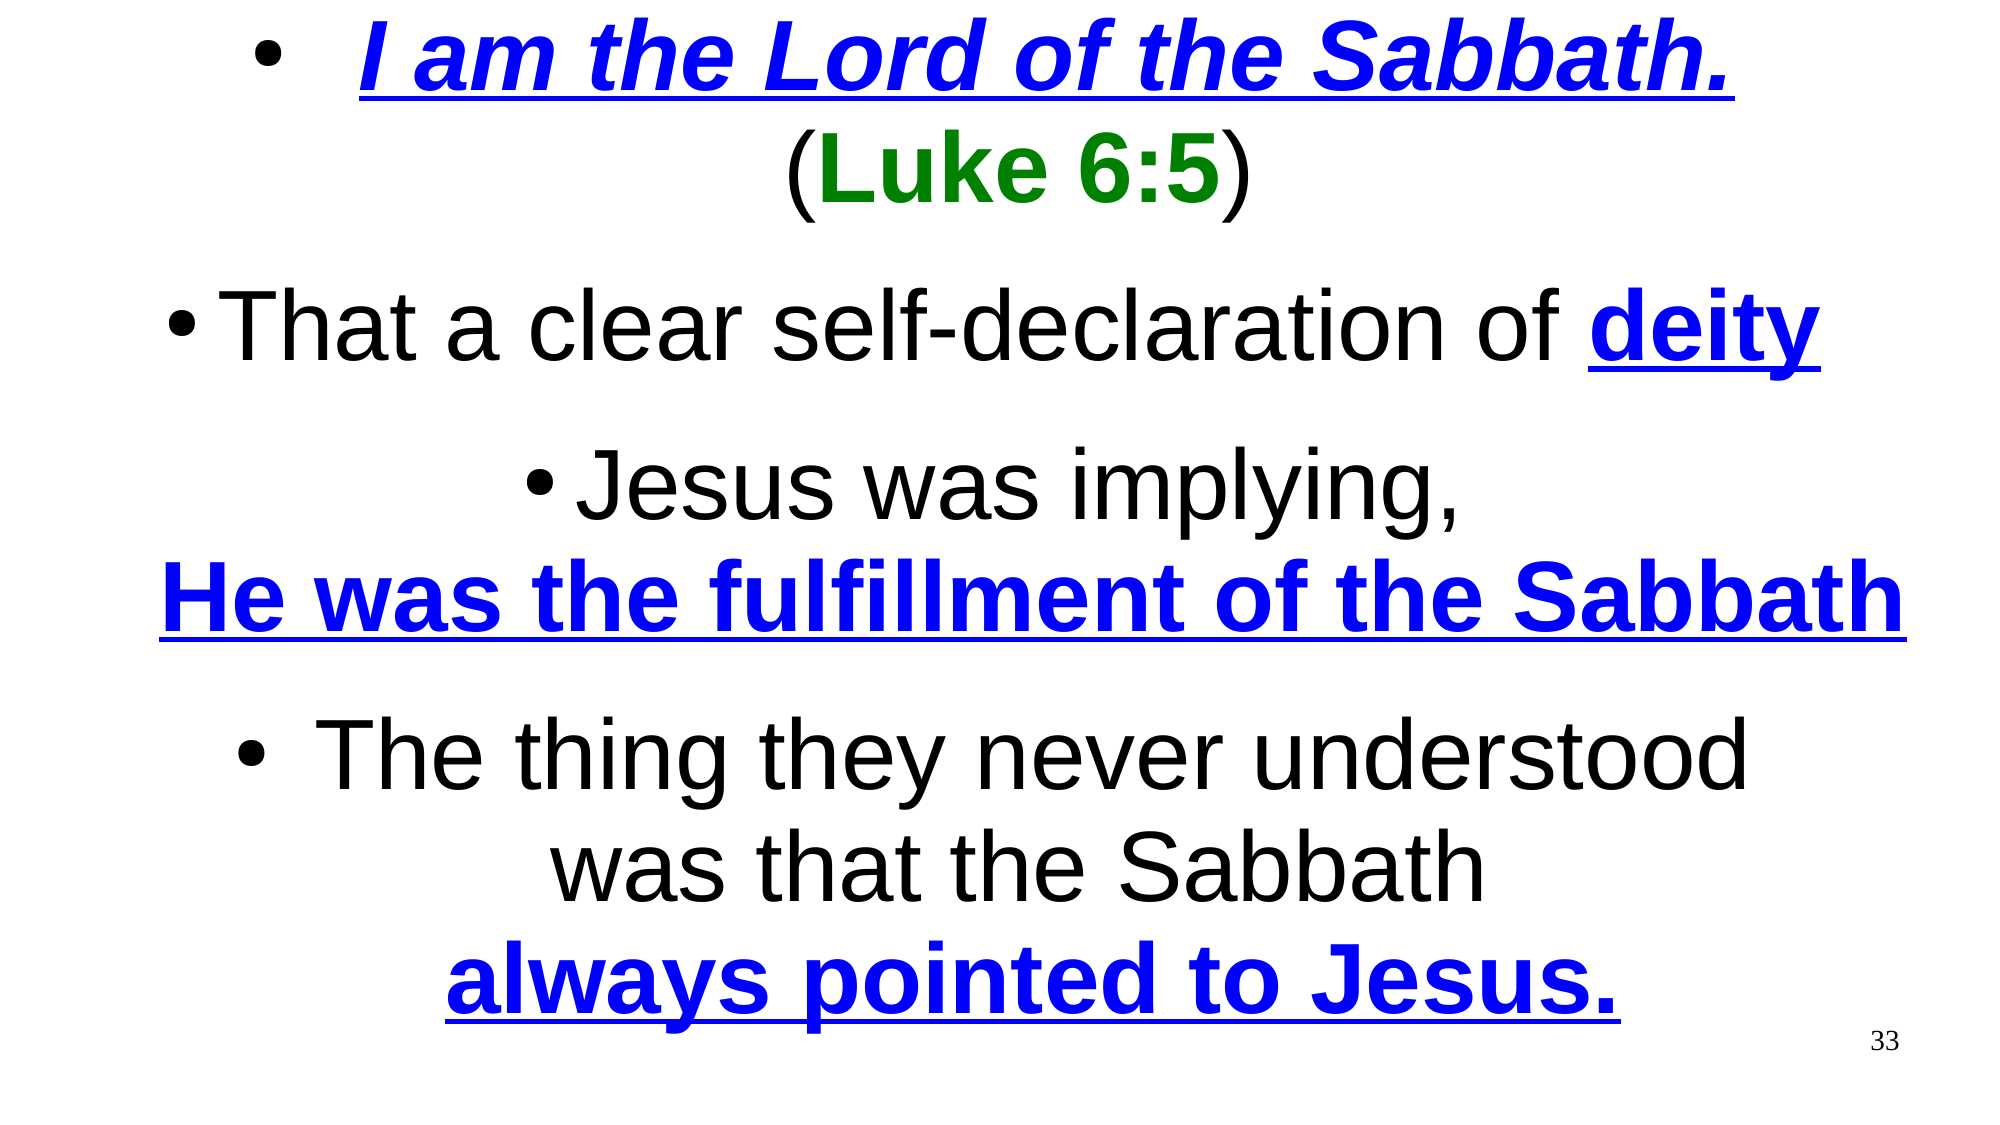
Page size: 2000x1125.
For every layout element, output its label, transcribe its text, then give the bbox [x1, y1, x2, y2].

list I am the Lord of the Sabbath. (Luke 6:5) That a clear self-declaration of deity Jesus was implying, He was the fulfillment of the Sabbath The thing they never understood was that the Sabbath always pointed to Jesus. [0, 0, 1996, 1123]
